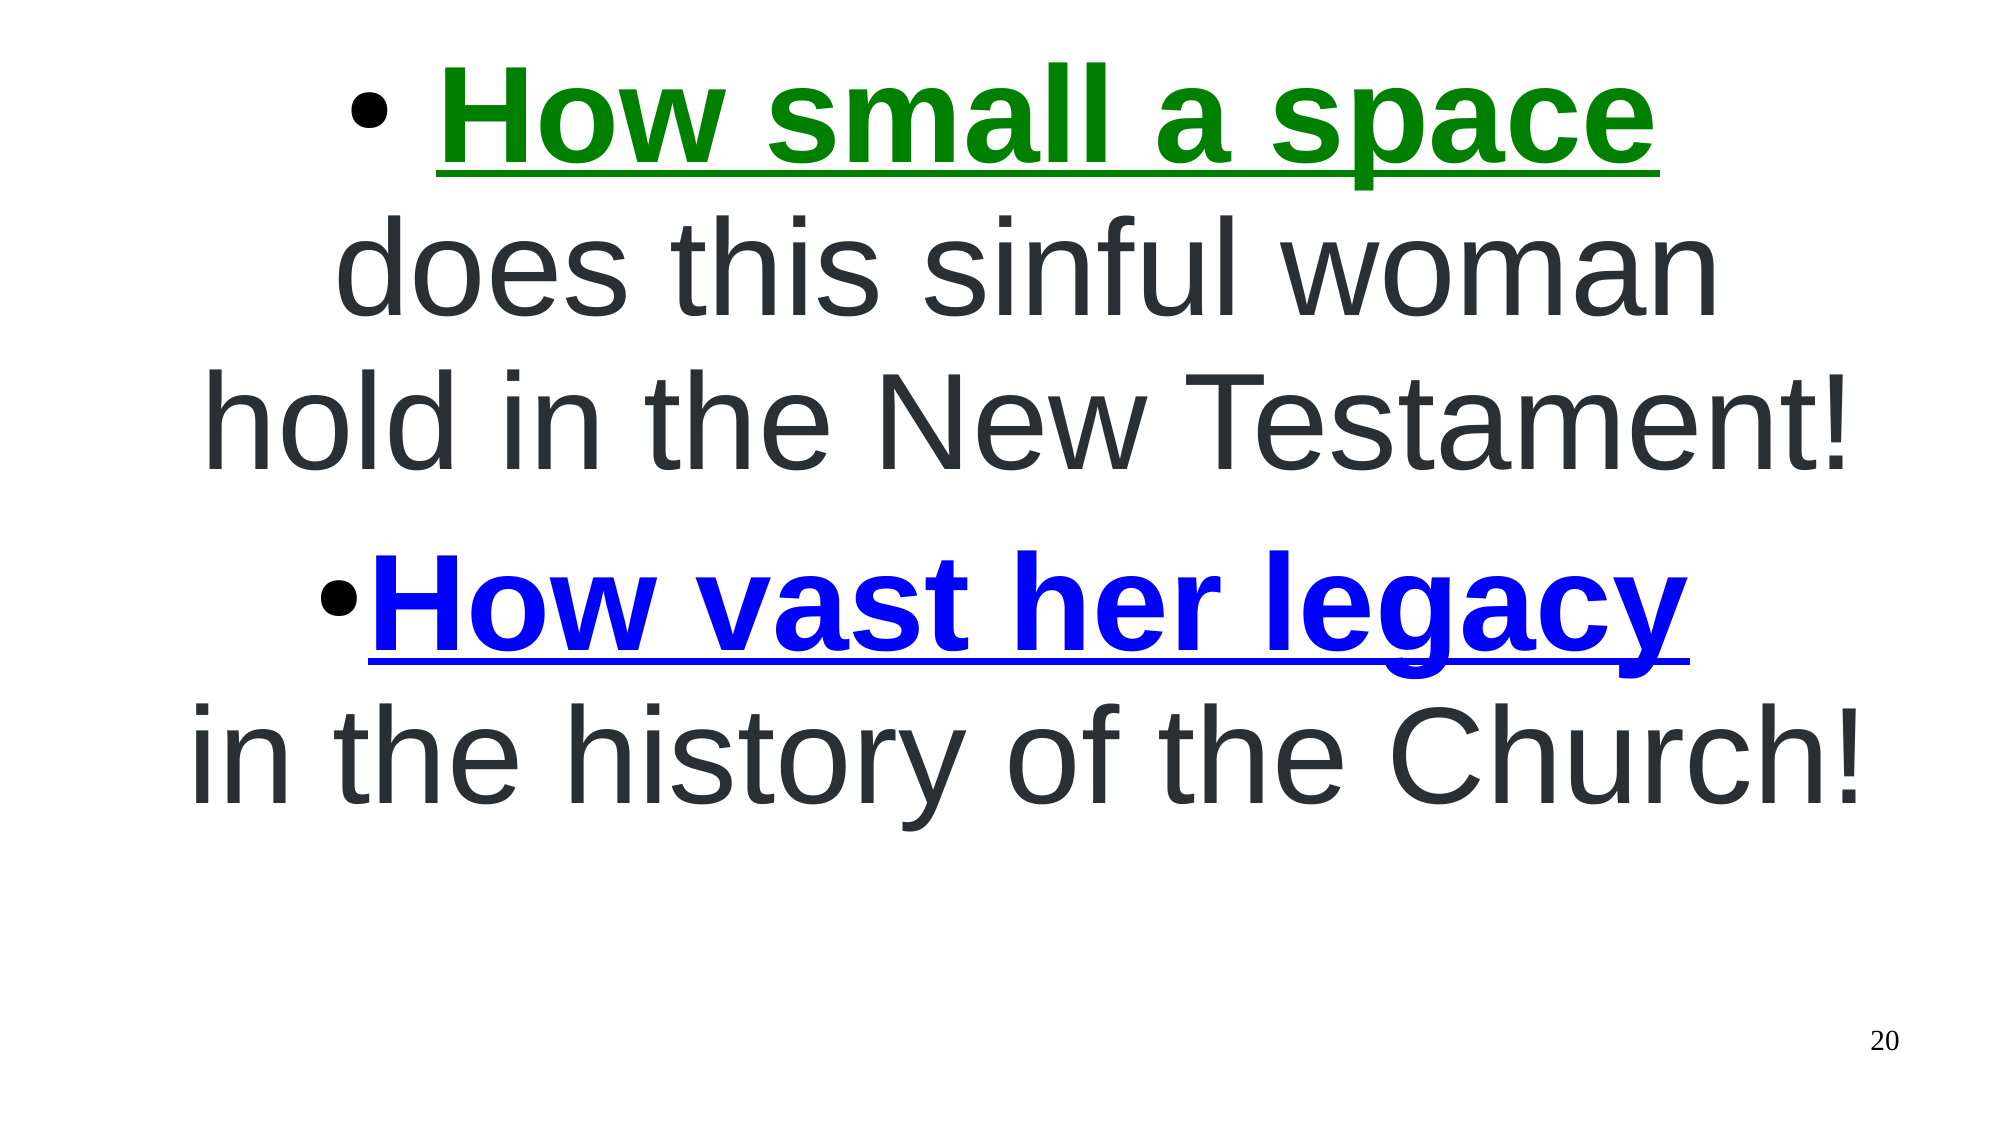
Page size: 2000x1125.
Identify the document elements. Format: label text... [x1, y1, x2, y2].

list How small a space does this sinful woman hold in the New Testament! How vast her legacy in the history of the Church! [37, 37, 1988, 1088]
